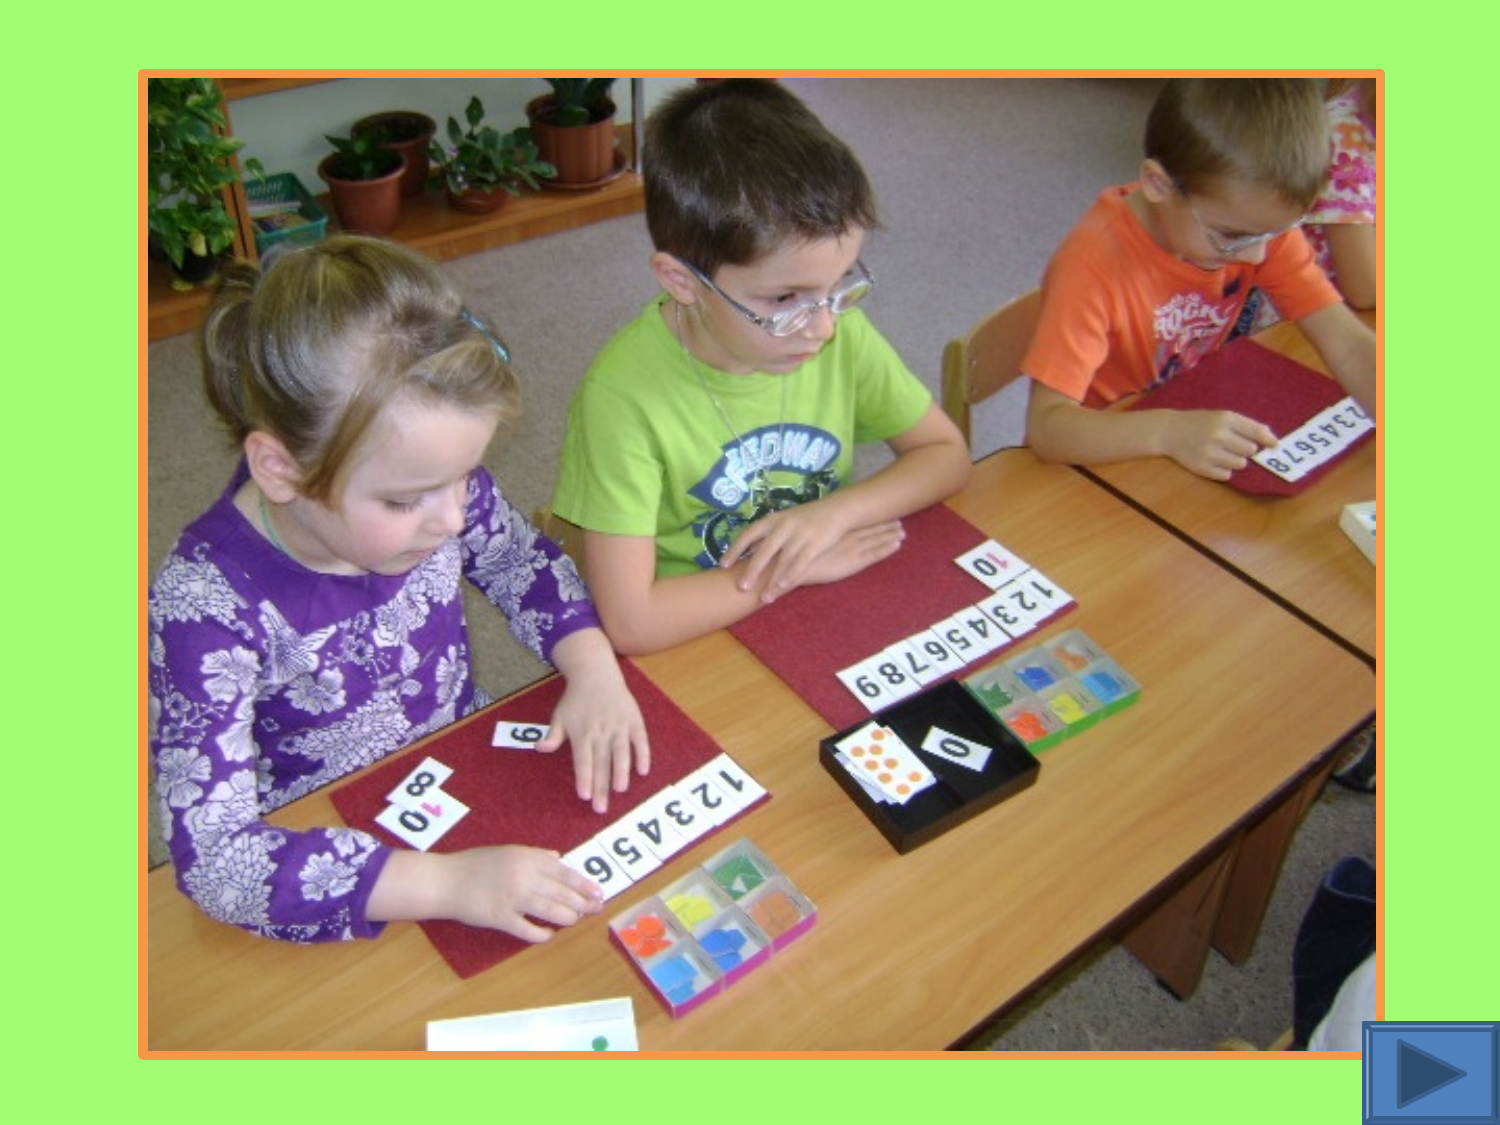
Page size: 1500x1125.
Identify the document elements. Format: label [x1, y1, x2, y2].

text_box [1366, 1023, 1500, 1125]
picture [147, 78, 1376, 1051]
